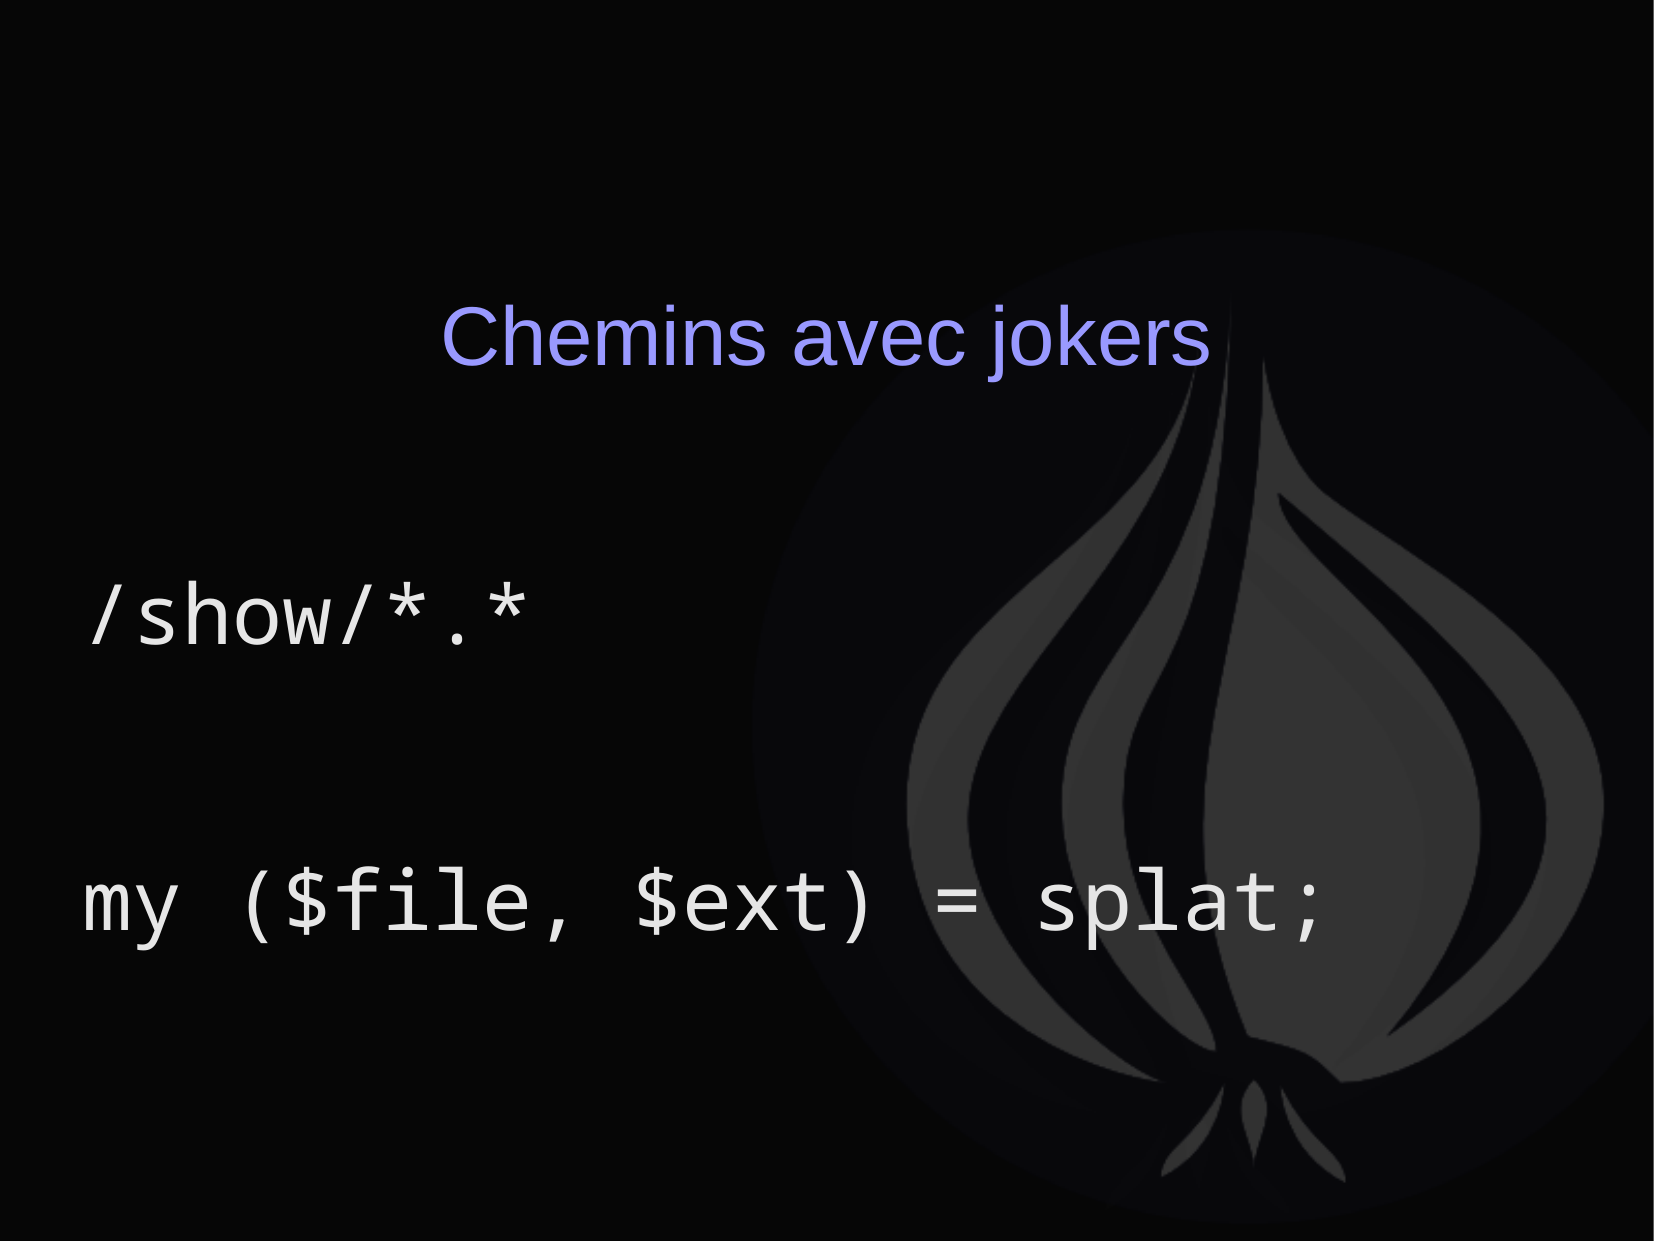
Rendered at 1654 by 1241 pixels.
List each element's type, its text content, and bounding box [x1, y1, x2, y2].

picture [0, 0, 1654, 1241]
list Chemins avec jokers /show/*.* my ($file, $ext) = splat; [82, 290, 1571, 1109]
